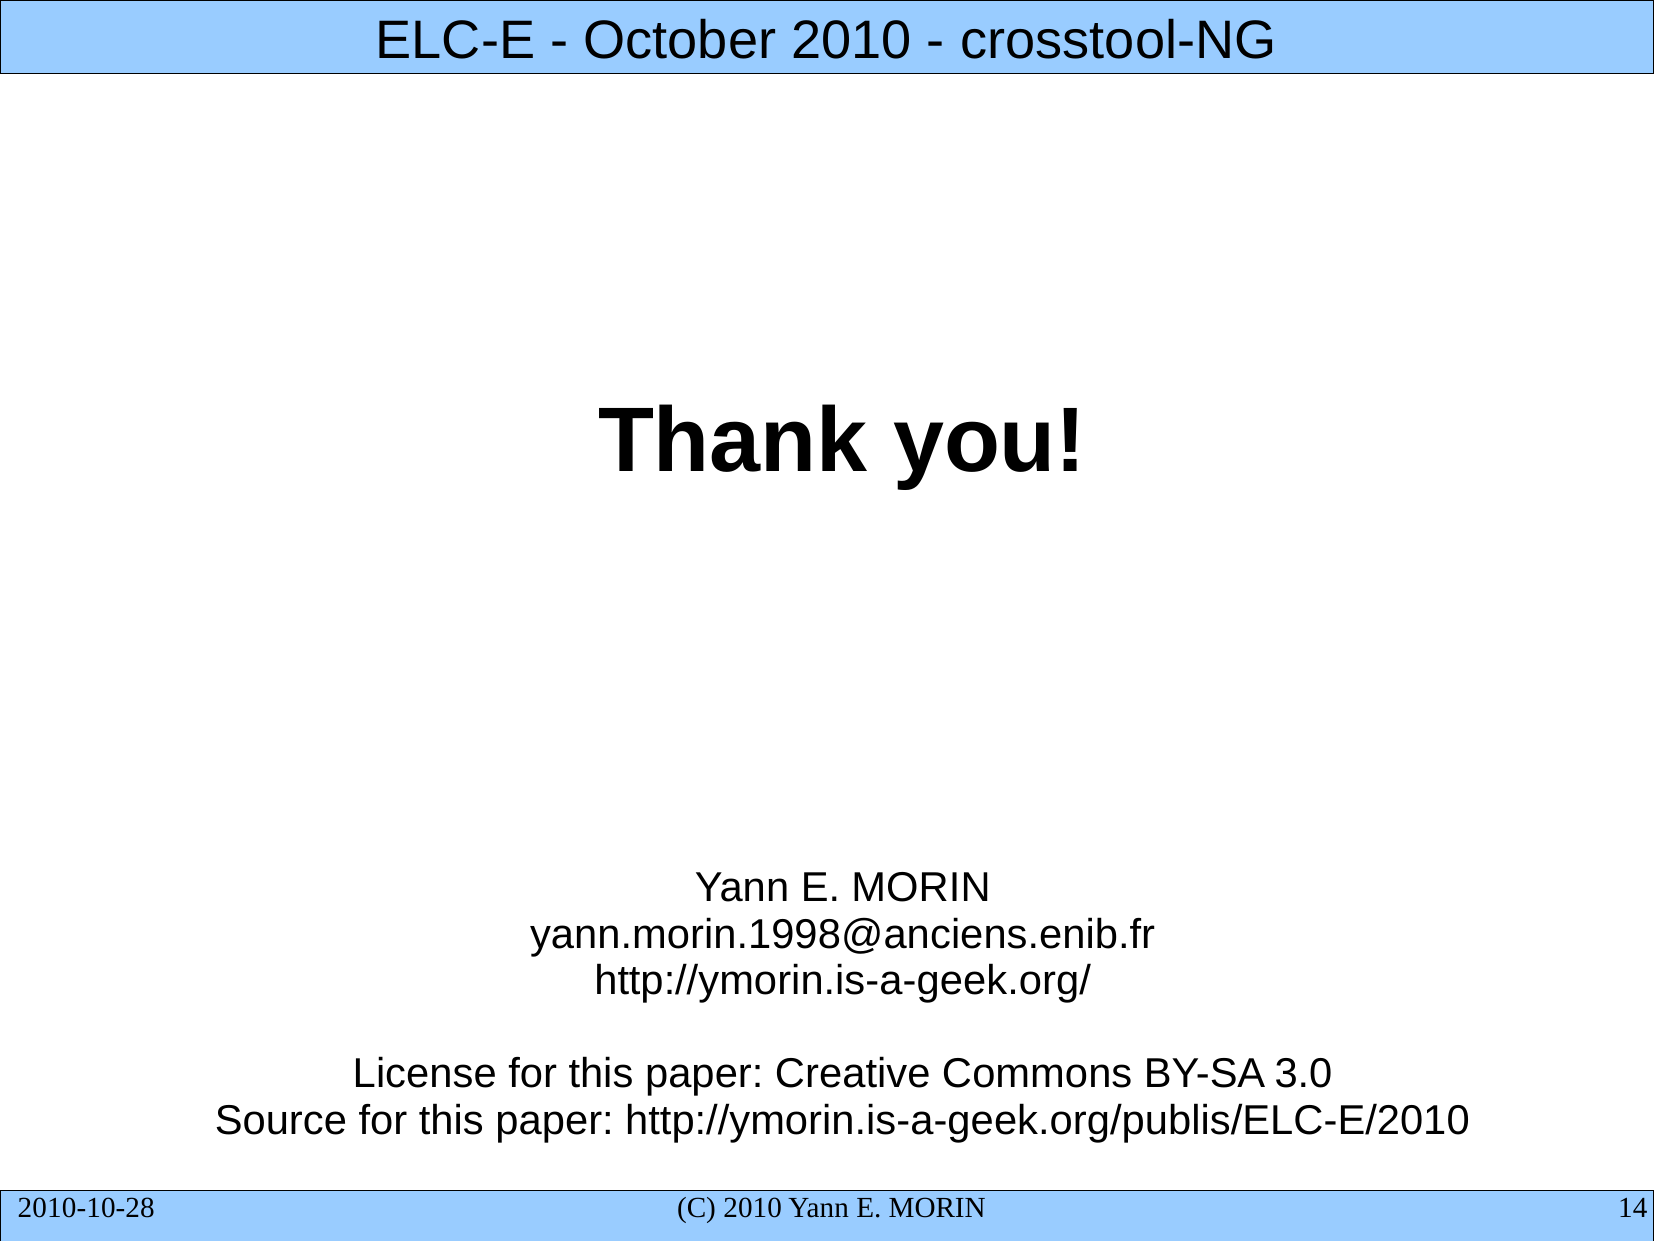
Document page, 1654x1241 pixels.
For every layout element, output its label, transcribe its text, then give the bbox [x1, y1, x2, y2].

title ELC-E - October 2010 - crosstool-NG [82, 0, 1571, 79]
subtitle Thank you! Yann E. MORIN yann.morin.1998@anciens.enib.fr http://ymorin.is-a-geek.org/ License for this paper: Creative Commons BY-SA 3.0 Source for this paper: http://ymorin.is-a-geek.org/publis/ELC-E/2010 [0, 108, 1651, 1172]
